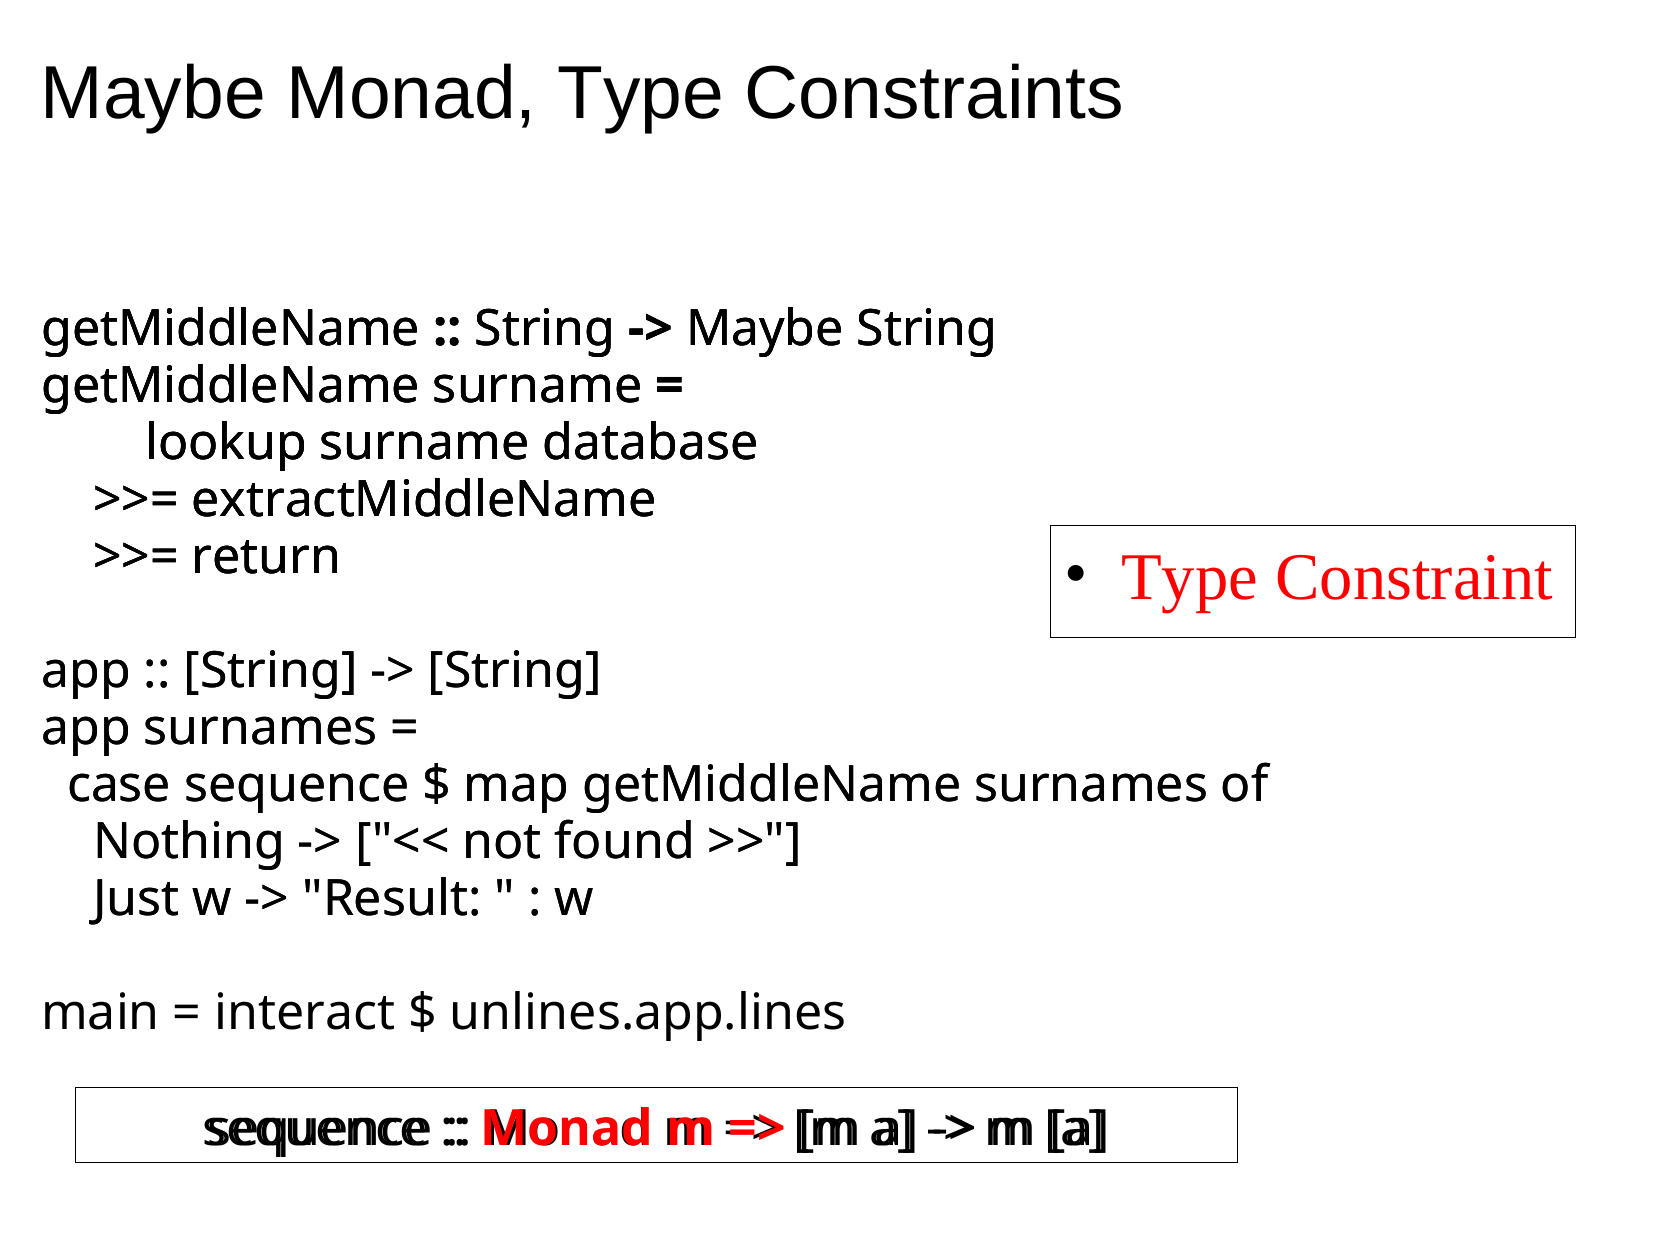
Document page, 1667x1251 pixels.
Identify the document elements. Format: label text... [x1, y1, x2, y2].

list getMiddleName :: String -> Maybe String getMiddleName surname = lookup surname database >>= extractMiddleName >>= return app :: [String] -> [String] app surnames = case sequence $ map getMiddleName surnames of Nothing -> ["<< not found >>"] Just w -> "Result: " : w main = interact $ unlines.app.lines [41, 938, 1628, 1211]
list getMiddleName :: String -> Maybe String getMiddleName surname = lookup surname database >>= extractMiddleName >>= return app :: [String] -> [String] app surnames = case sequence $ map getMiddleName surnames of Nothing -> ["<< not found >>"] Just w -> "Result: " : w [41, 299, 1628, 938]
text_box sequence :: Monad m => [m a] -> m [a] [75, 1087, 1238, 1163]
title Maybe Monad, Type Constraints [40, 50, 1627, 201]
